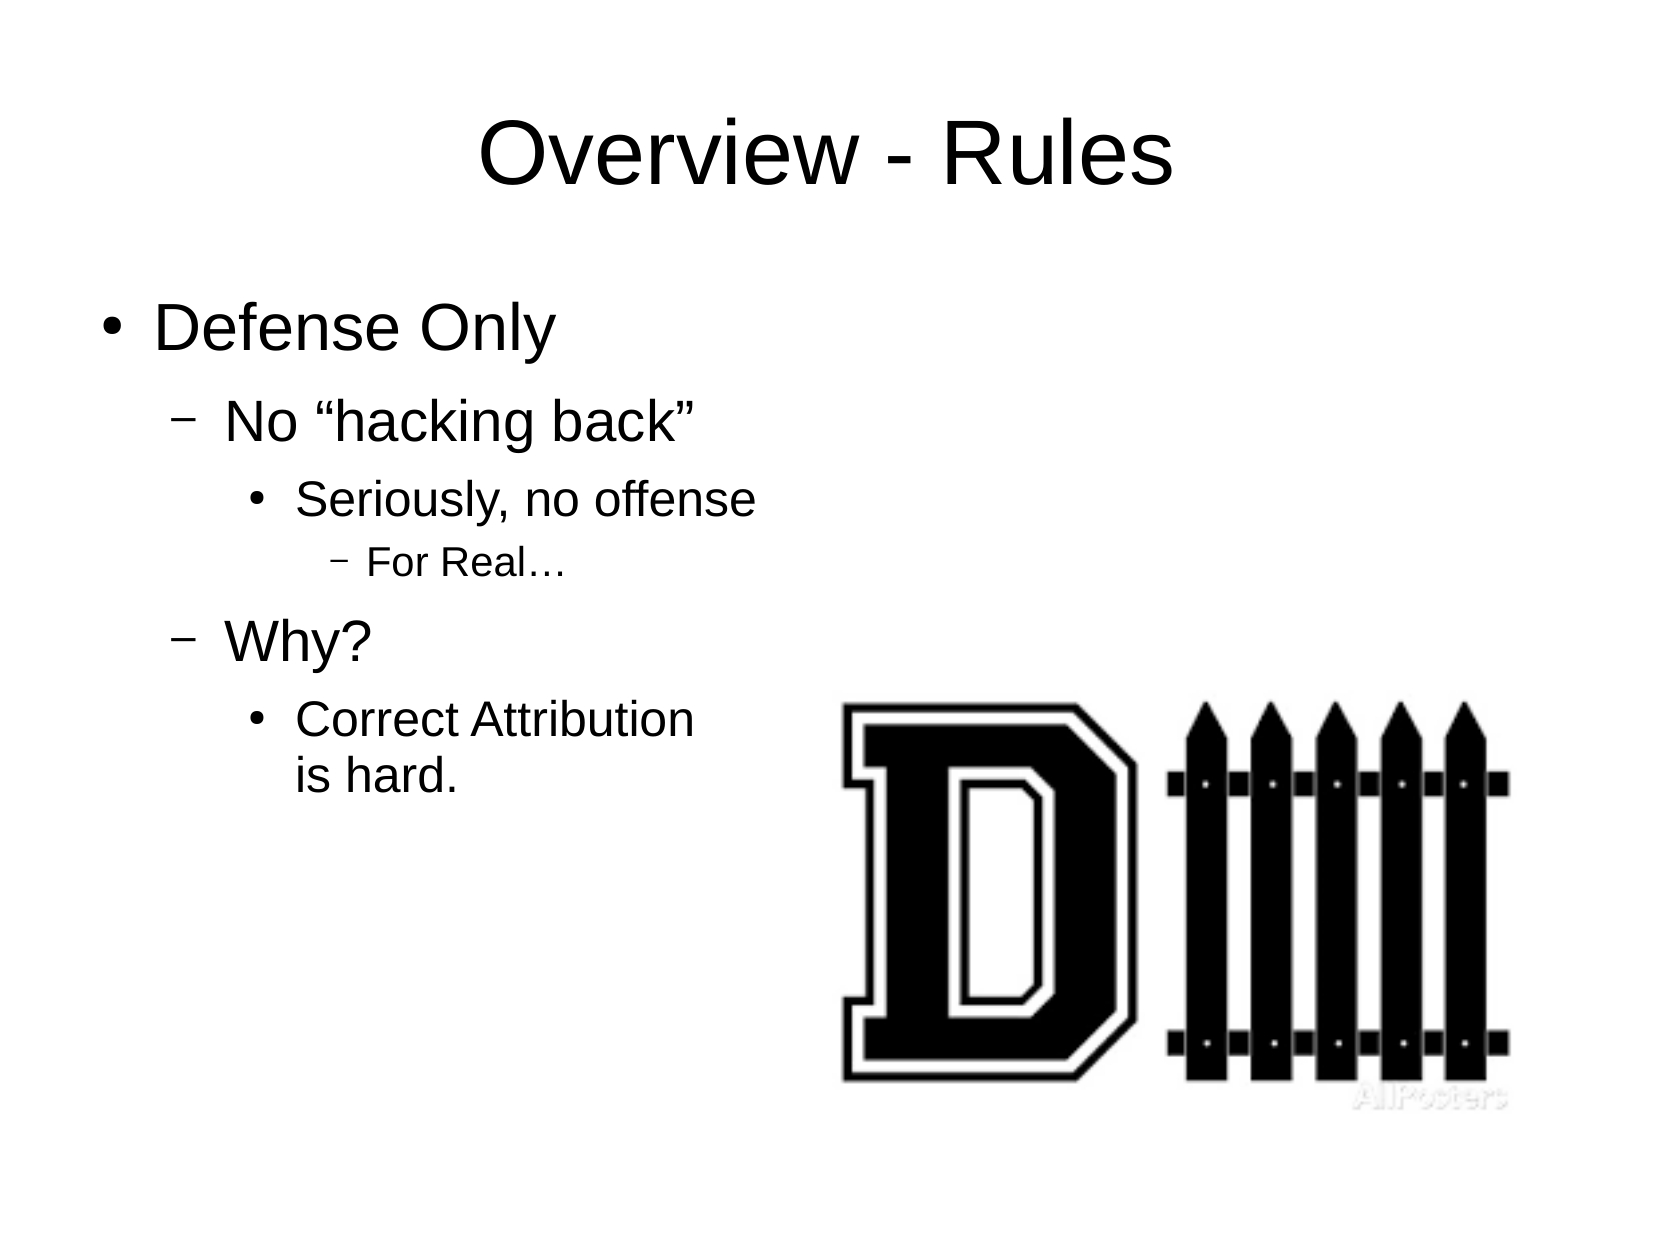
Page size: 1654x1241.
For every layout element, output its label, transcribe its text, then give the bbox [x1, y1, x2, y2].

list Defense Only No “hacking back” Seriously, no offense For Real… Why? Correct Attribution is hard. [82, 290, 1571, 1010]
picture [810, 644, 1538, 1141]
title Overview - Rules [82, 49, 1571, 257]
